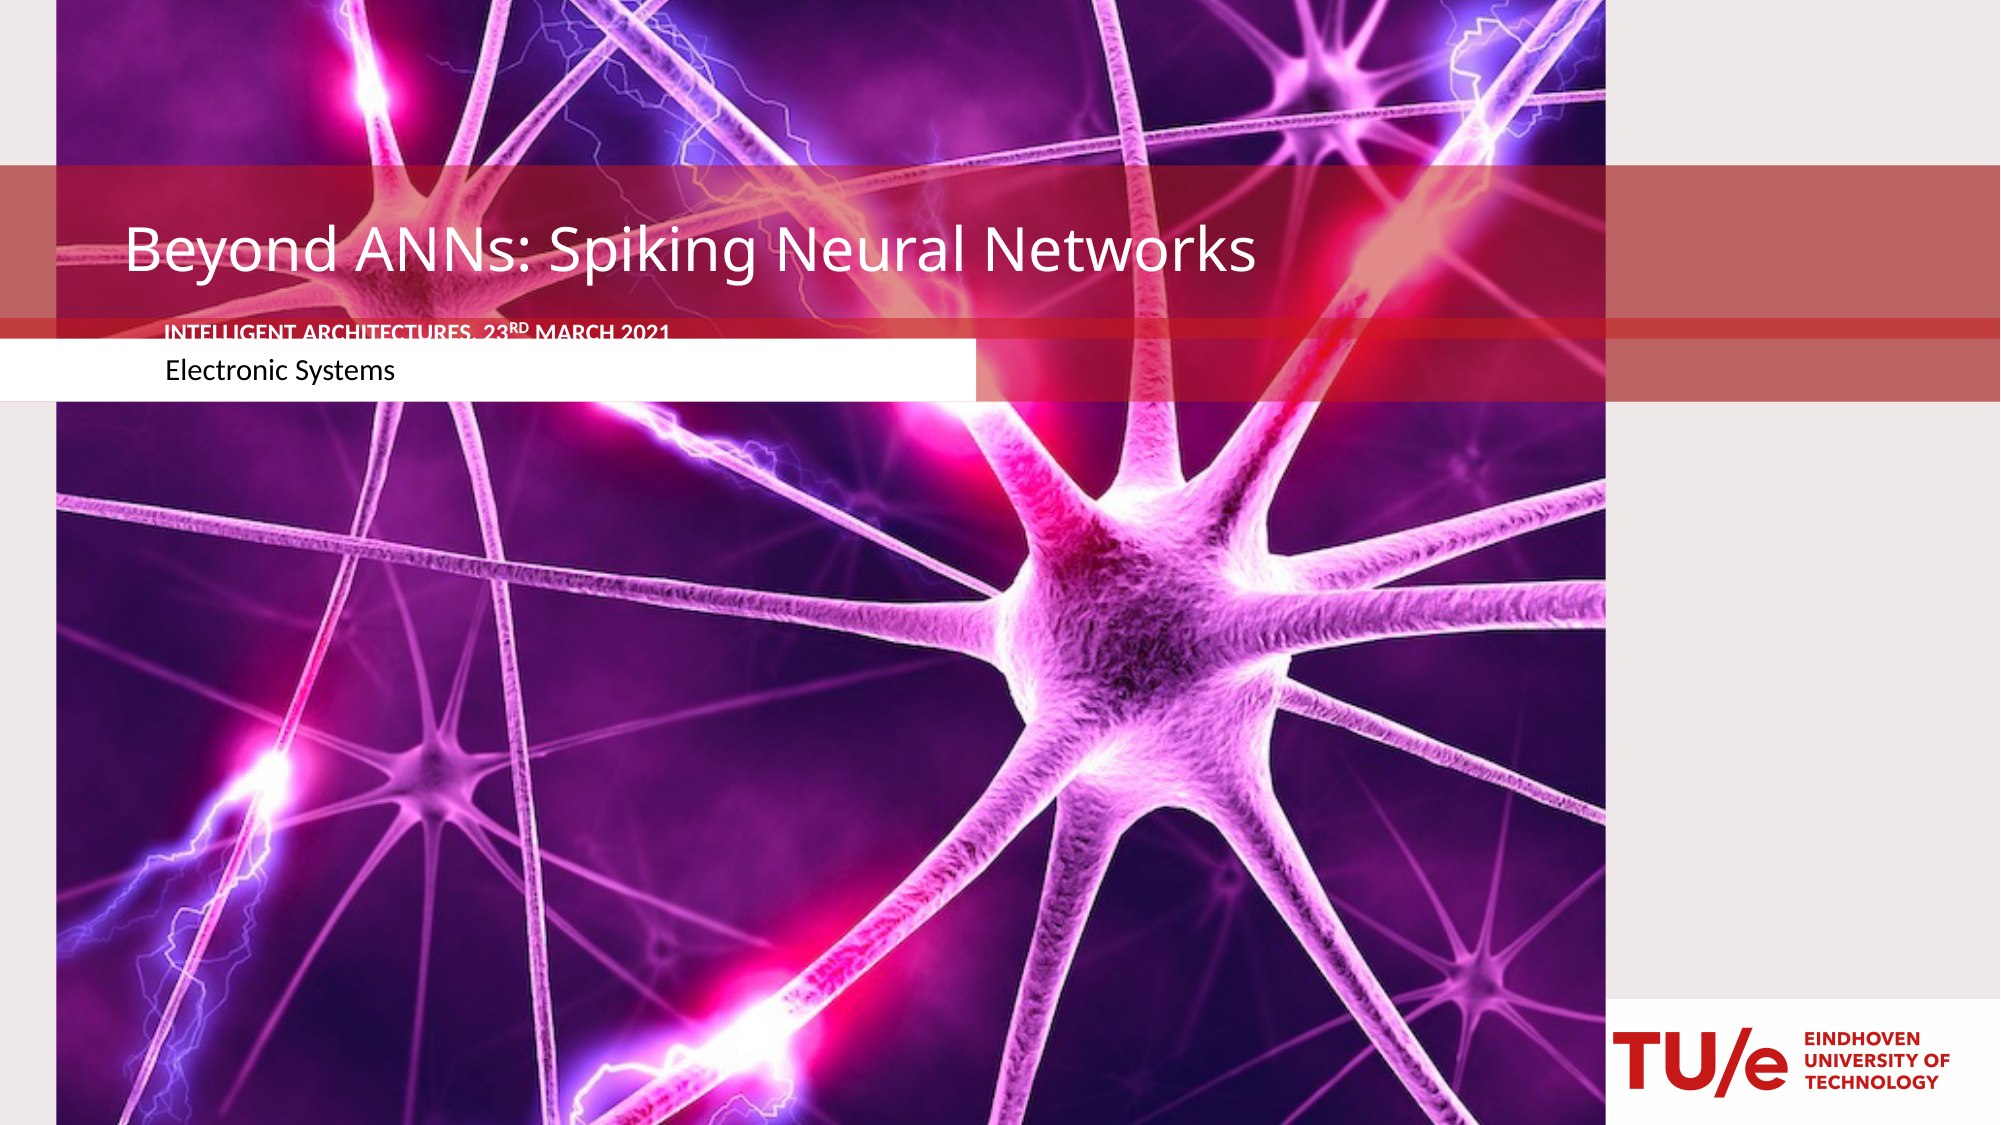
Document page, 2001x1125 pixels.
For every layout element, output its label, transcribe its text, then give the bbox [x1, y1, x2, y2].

list Electronic Systems [0, 998, 1606, 1125]
subtitle Intelligent architectures, 23rd March 2021 Sherif eissa [0, 318, 2000, 402]
picture [56, 402, 1606, 998]
picture [56, 0, 1606, 144]
title Beyond ANNs: Spiking Neural Networks [0, 144, 2000, 318]
